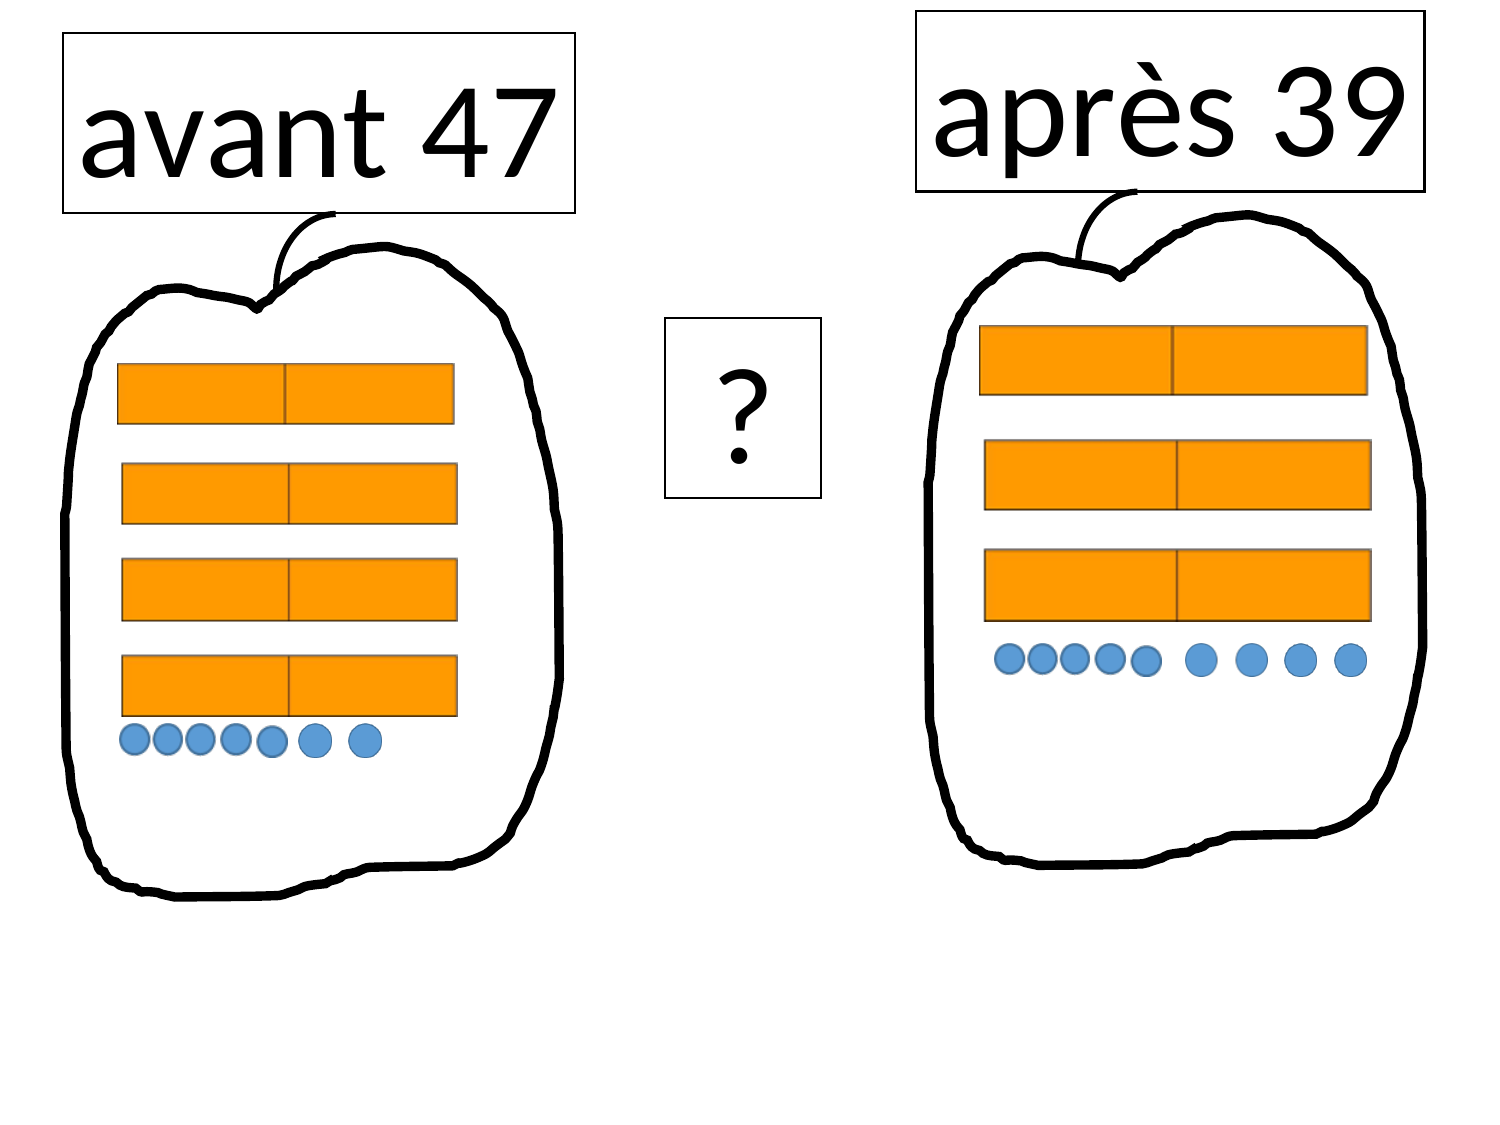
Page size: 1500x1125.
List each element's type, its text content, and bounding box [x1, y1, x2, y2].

picture [119, 723, 288, 758]
picture [1334, 643, 1367, 677]
text_box avant 47 [63, 33, 575, 213]
text_box ? [665, 318, 821, 498]
picture [298, 723, 332, 758]
picture [1284, 643, 1317, 677]
text_box après 39 [916, 11, 1425, 192]
picture [117, 363, 458, 717]
picture [979, 325, 1372, 622]
picture [994, 643, 1162, 677]
picture [1185, 643, 1268, 677]
picture [348, 723, 382, 758]
